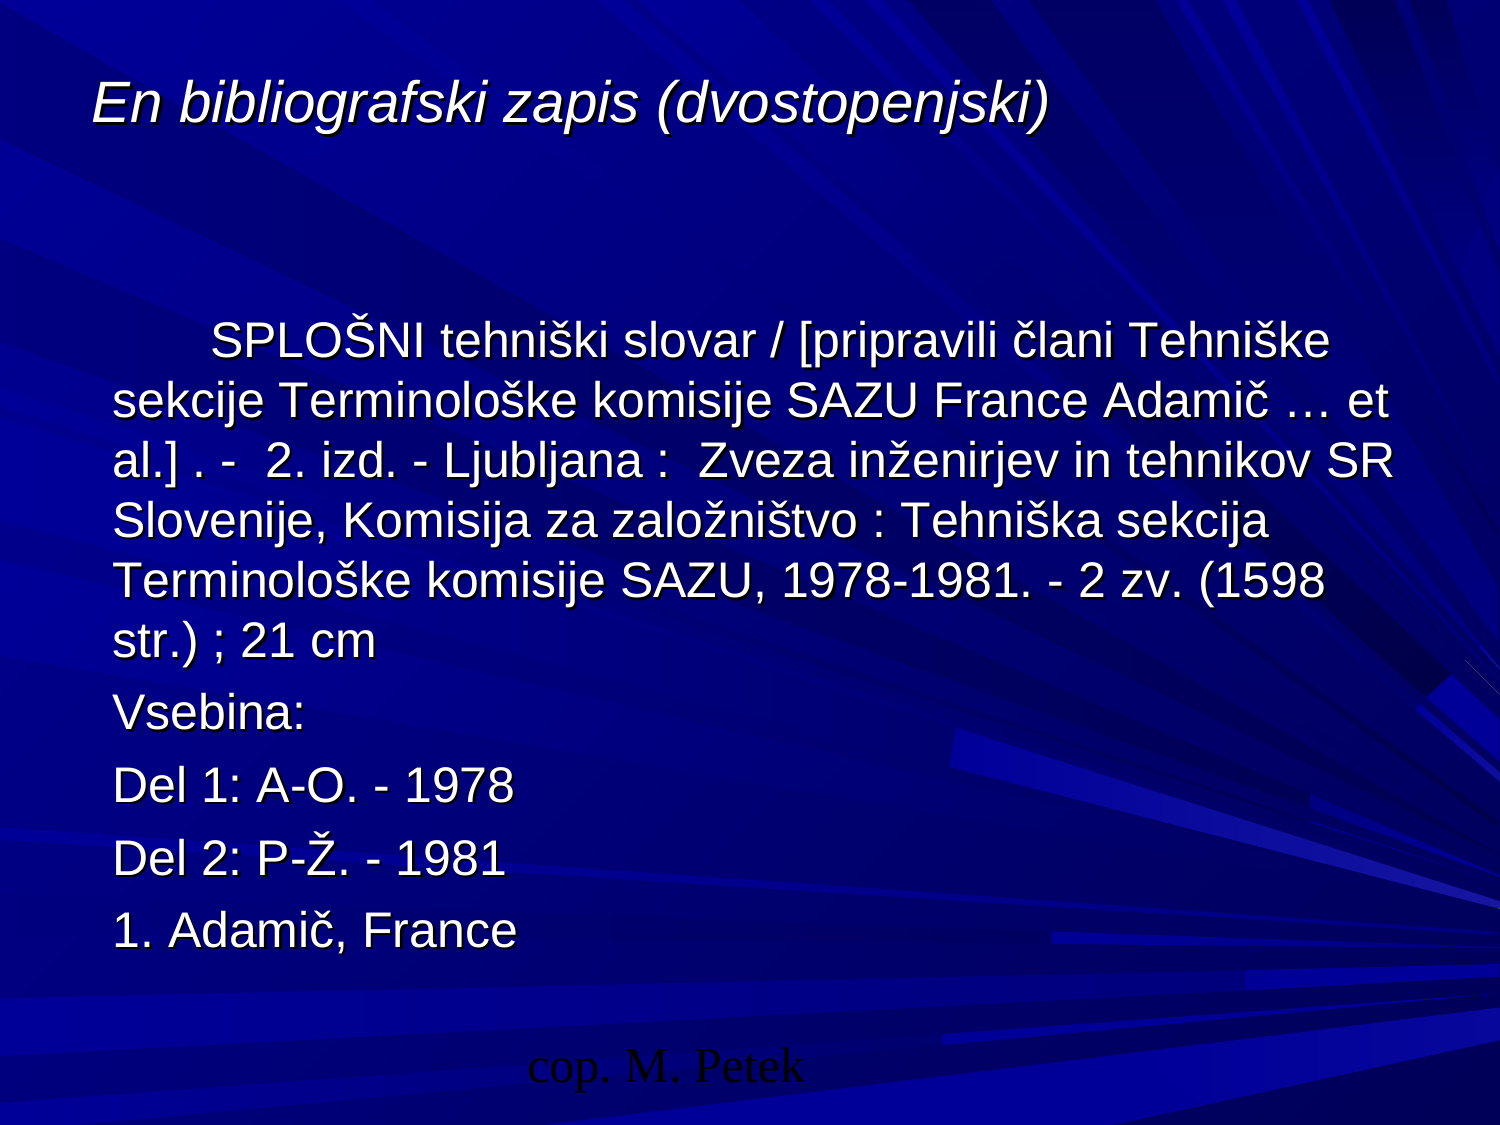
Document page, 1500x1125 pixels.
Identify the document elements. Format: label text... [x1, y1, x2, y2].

list SPLOŠNI tehniški slovar / [pripravili člani Tehniške sekcije Terminološke komisije SAZU France Adamič … et al.] . - 2. izd. - Ljubljana : Zveza inženirjev in tehnikov SR Slovenije, Komisija za založništvo : Tehniška sekcija Terminološke komisije SAZU, 1978-1981. - 2 zv. (1598 str.) ; 21 cm Vsebina: Del 1: A-O. - 1978 Del 2: P-Ž. - 1981 1. Adamič, France [41, 237, 1424, 1125]
title En bibliografski zapis (dvostopenjski) [76, 49, 1375, 149]
